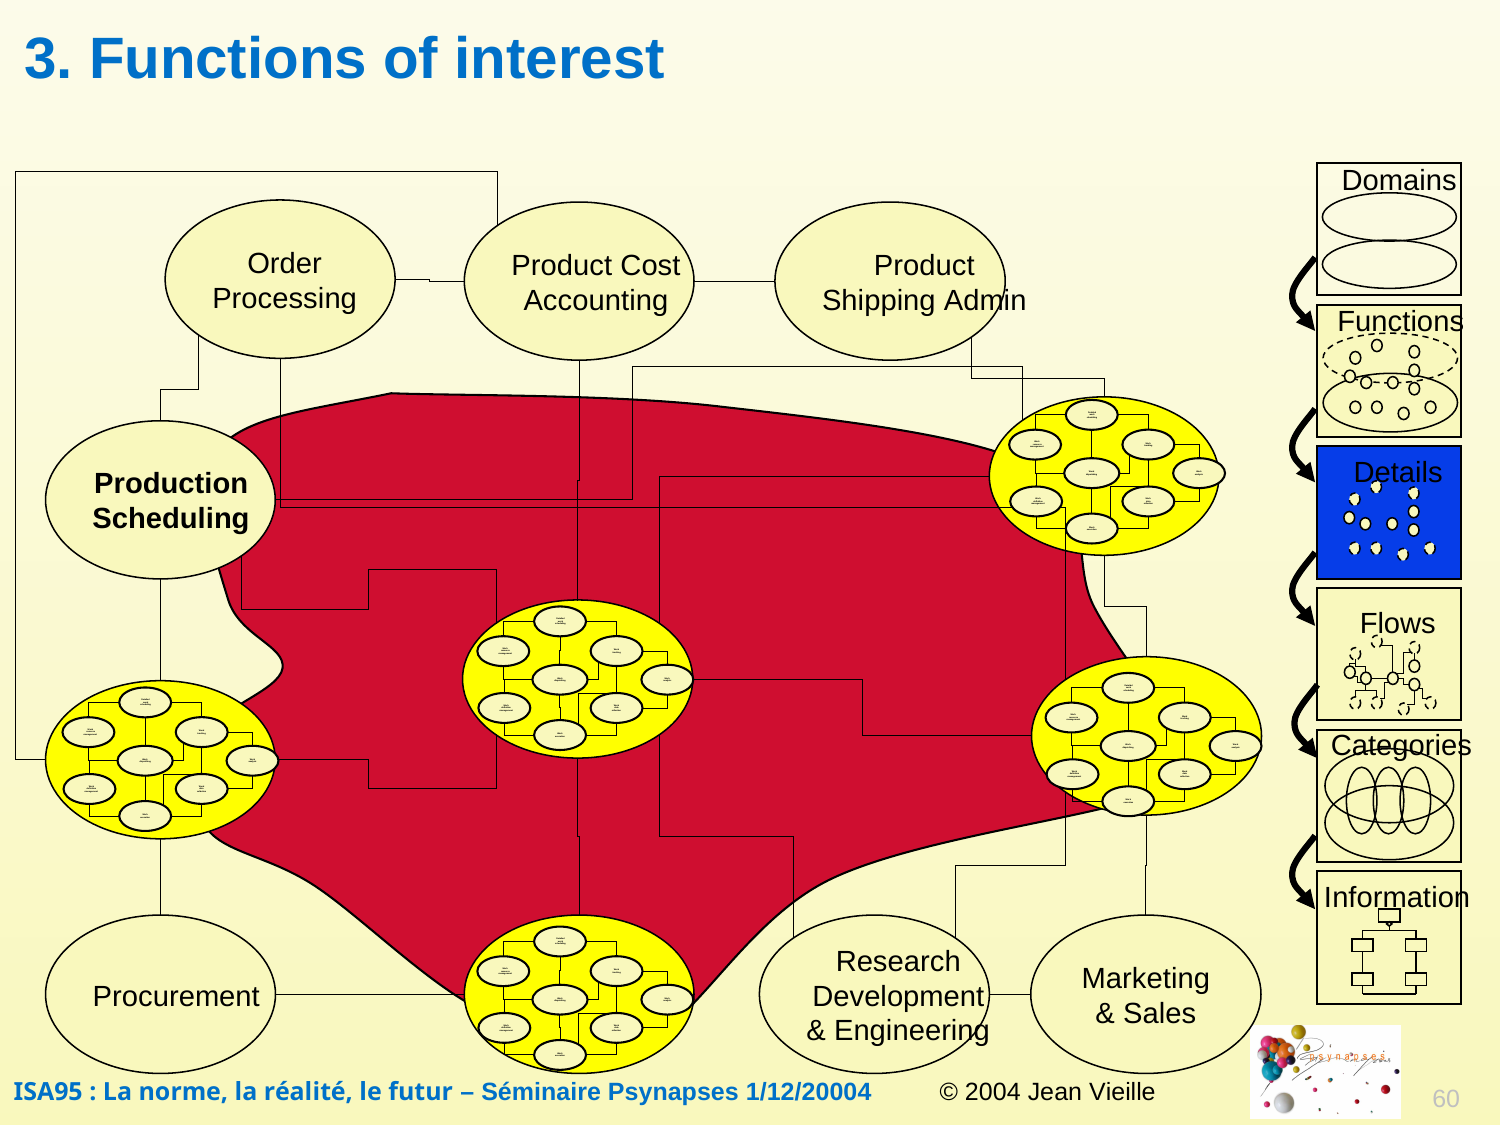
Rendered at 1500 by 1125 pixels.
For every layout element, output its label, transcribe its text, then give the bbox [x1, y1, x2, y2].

text_box [578, 396, 1218, 507]
text_box [281, 500, 577, 507]
text_box Work data collection [175, 773, 228, 804]
text_box [231, 416, 280, 499]
text_box [1129, 729, 1184, 789]
text_box Work data collection [1158, 759, 1211, 790]
text_box Work definition management [1046, 759, 1099, 790]
text_box [1092, 415, 1148, 473]
text_box Detailed work scheduling [1065, 399, 1118, 430]
text_box [1377, 769, 1400, 785]
text_box [1317, 921, 1462, 1004]
text_box [1317, 446, 1462, 579]
text_box Work execution [119, 801, 172, 831]
text_box Work execution [534, 1040, 586, 1070]
text_box Work analysis [226, 745, 279, 776]
text_box [281, 393, 579, 499]
text_box [1317, 304, 1462, 437]
text_box [1431, 797, 1443, 812]
text_box Detailed work scheduling [534, 606, 586, 637]
text_box Work resource management [1045, 702, 1098, 733]
text_box Work tracking [590, 636, 643, 667]
text_box Work dispatching [1100, 731, 1156, 761]
text_box Work tracking [1122, 429, 1175, 460]
text_box Work definition management [478, 1012, 531, 1043]
text_box Categories [1317, 719, 1487, 768]
text_box [1403, 769, 1429, 792]
text_box [505, 1000, 560, 1054]
text_box Work dispatching [117, 745, 173, 776]
text_box [1380, 824, 1397, 832]
text_box Work resource management [1009, 429, 1062, 460]
text_box [1350, 817, 1371, 832]
text_box [1326, 806, 1452, 858]
text_box Marketing & Sales [1030, 915, 1262, 1074]
title 3. Functions of interest [9, 12, 1476, 151]
text_box Order Processing [165, 199, 396, 359]
text_box [1111, 487, 1148, 528]
text_box [1036, 415, 1091, 473]
text_box [1147, 760, 1184, 801]
text_box Details [1340, 447, 1457, 496]
text_box [1185, 718, 1235, 774]
text_box Work analysis [641, 664, 694, 695]
text_box Research Development & Engineering [759, 915, 990, 1074]
text_box Work data collection [590, 1012, 643, 1043]
text_box Procurement [45, 915, 276, 1074]
text_box [1317, 588, 1462, 719]
text_box Work data collection [1122, 486, 1175, 517]
text_box Work analysis [641, 984, 694, 1015]
text_box [1073, 746, 1128, 801]
text_box Work tracking [590, 956, 643, 987]
text_box [1149, 445, 1199, 501]
text_box Work execution [1102, 786, 1155, 817]
text_box [1368, 768, 1382, 779]
text_box Detailed work scheduling [534, 926, 586, 957]
text_box Work definition management [478, 693, 531, 723]
text_box Work tracking [175, 717, 228, 748]
text_box [1403, 788, 1429, 820]
text_box Work data collection [590, 693, 643, 723]
text_box [1377, 787, 1400, 821]
text_box [1072, 688, 1128, 745]
text_box Work resource management [477, 636, 530, 667]
text_box Detailed work scheduling [1102, 672, 1155, 703]
text_box Work definition management [1010, 486, 1063, 517]
text_box [45, 484, 1262, 1074]
text_box Functions [1324, 295, 1479, 345]
text_box Information [1310, 871, 1484, 921]
text_box [1037, 474, 1091, 524]
text_box Work analysis [1173, 458, 1226, 489]
text_box [1141, 754, 1259, 816]
text_box Work execution [534, 720, 586, 751]
text_box Domains [1328, 154, 1471, 203]
text_box [1348, 769, 1374, 793]
text_box Work resource management [477, 956, 530, 987]
text_box Work dispatching [532, 664, 588, 695]
text_box Production Scheduling [45, 420, 276, 579]
text_box [560, 983, 616, 1043]
text_box [578, 397, 632, 499]
text_box [1422, 768, 1452, 802]
text_box [560, 942, 616, 999]
text_box Work tracking [1158, 702, 1211, 733]
text_box Work definition management [63, 774, 116, 804]
text_box [1406, 817, 1427, 832]
picture [1250, 1025, 1401, 1119]
text_box Flows [1346, 598, 1450, 647]
text_box Work execution [1065, 513, 1118, 544]
text_box Detailed work scheduling [119, 687, 172, 718]
text_box [579, 1014, 616, 1054]
text_box [1336, 798, 1346, 811]
text_box [1092, 456, 1148, 517]
text_box Work dispatching [532, 984, 588, 1015]
text_box Work dispatching [1064, 458, 1120, 489]
text_box [1129, 688, 1184, 745]
text_box [504, 942, 560, 999]
text_box [617, 972, 667, 1027]
text_box [1037, 508, 1065, 528]
text_box Product Shipping Admin [774, 202, 1006, 361]
text_box [1348, 788, 1374, 820]
text_box Work resource management [62, 717, 115, 748]
text_box [1395, 768, 1409, 779]
text_box [1326, 768, 1355, 802]
text_box Product Cost Accounting [464, 202, 695, 361]
text_box [1317, 768, 1462, 863]
text_box Work analysis [1209, 731, 1262, 761]
